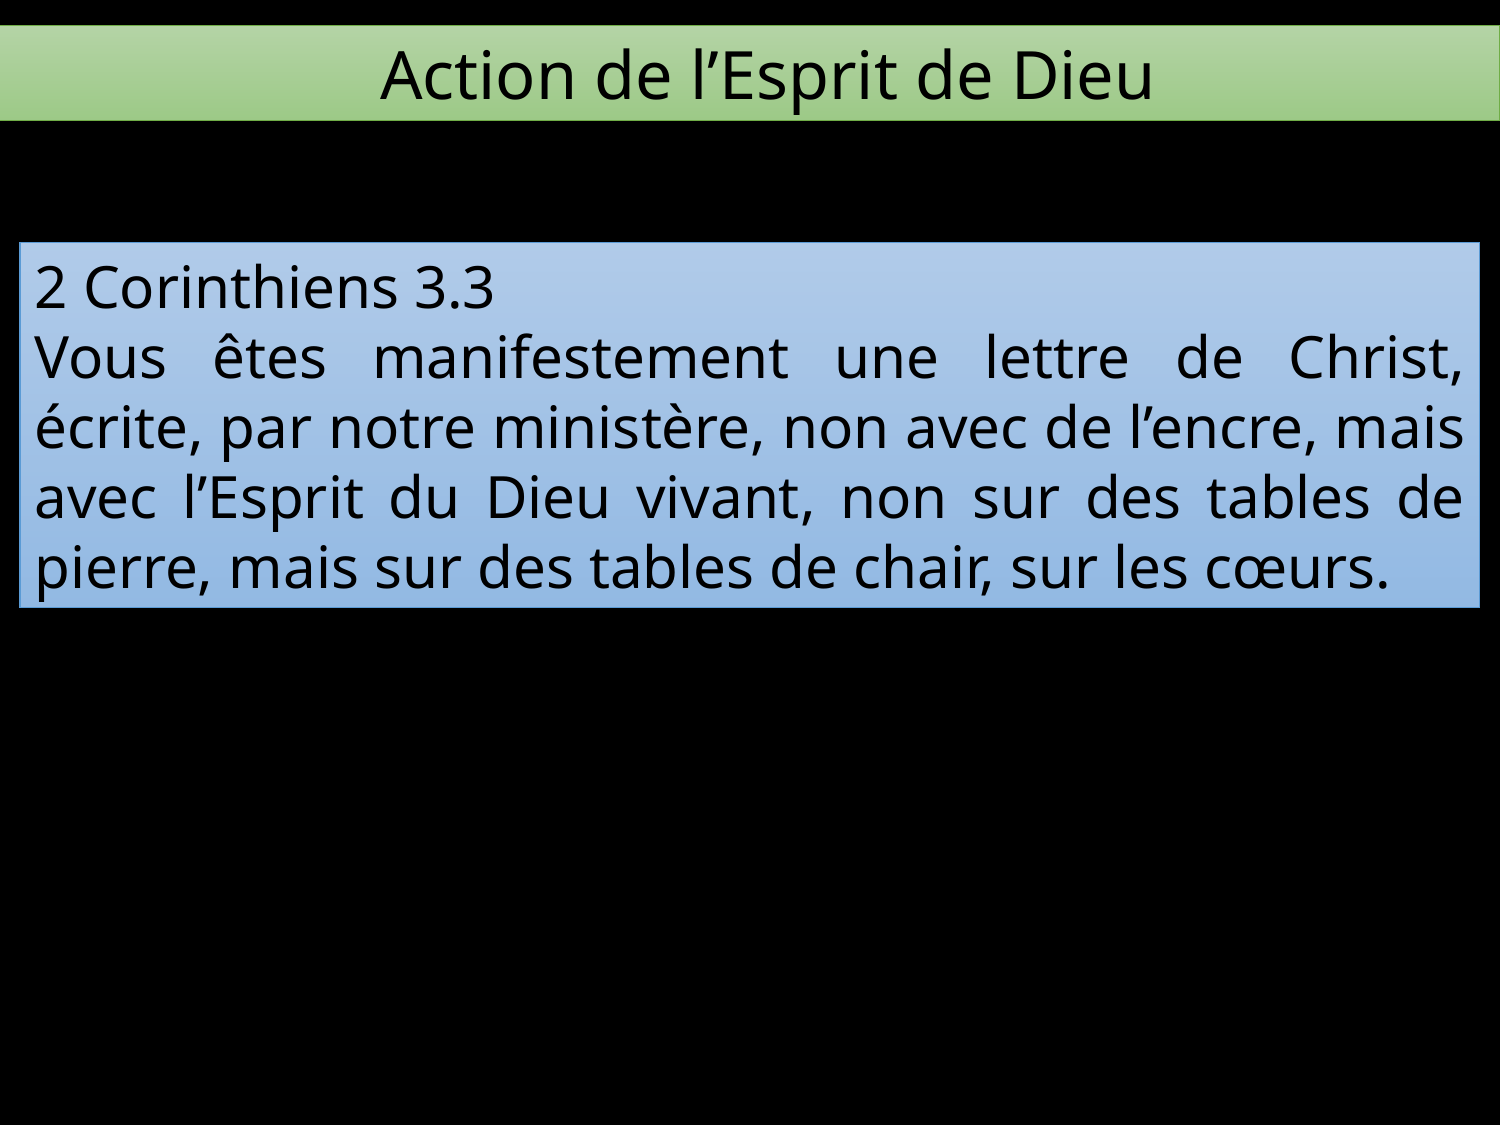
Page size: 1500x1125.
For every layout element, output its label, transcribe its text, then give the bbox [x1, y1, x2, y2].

text_box Action de l’Esprit de Dieu [0, 25, 1500, 121]
text_box 2 Corinthiens 3.3 Vous êtes manifestement une lettre de Christ, écrite, par notre ministère, non avec de l’encre, mais avec l’Esprit du Dieu vivant, non sur des tables de pierre, mais sur des tables de chair, sur les cœurs. [20, 242, 1480, 608]
